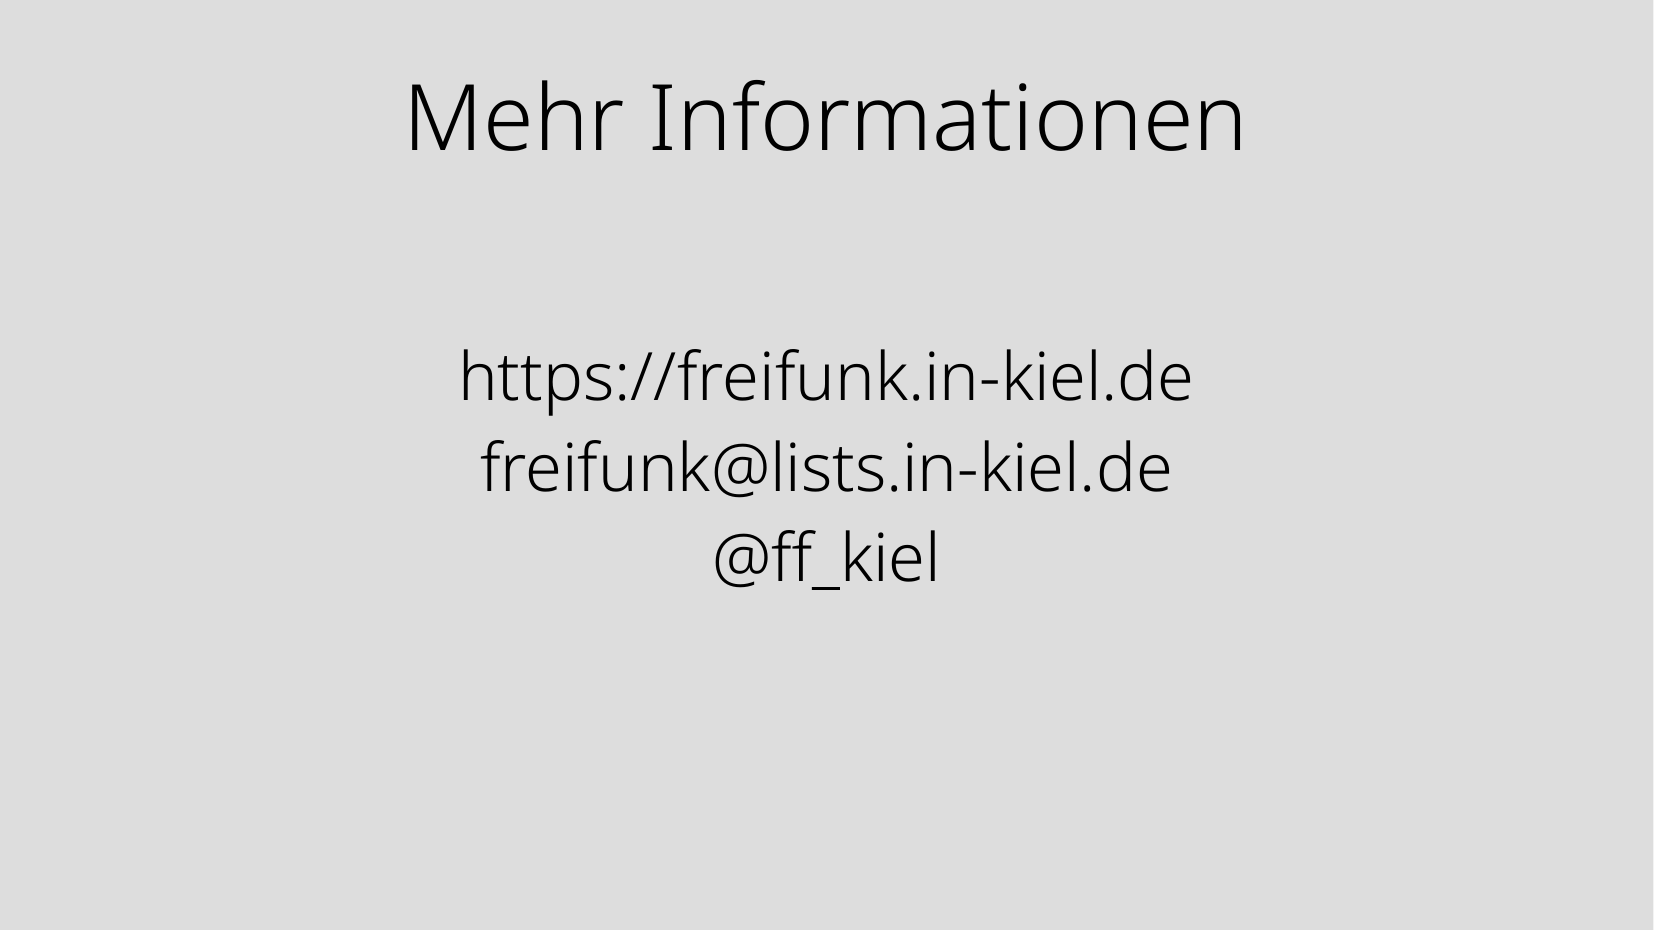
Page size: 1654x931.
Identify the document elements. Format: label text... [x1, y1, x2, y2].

subtitle https://freifunk.in-kiel.de freifunk@lists.in-kiel.de @ff_kiel [445, 347, 1208, 583]
title Mehr Informationen [82, 37, 1571, 193]
